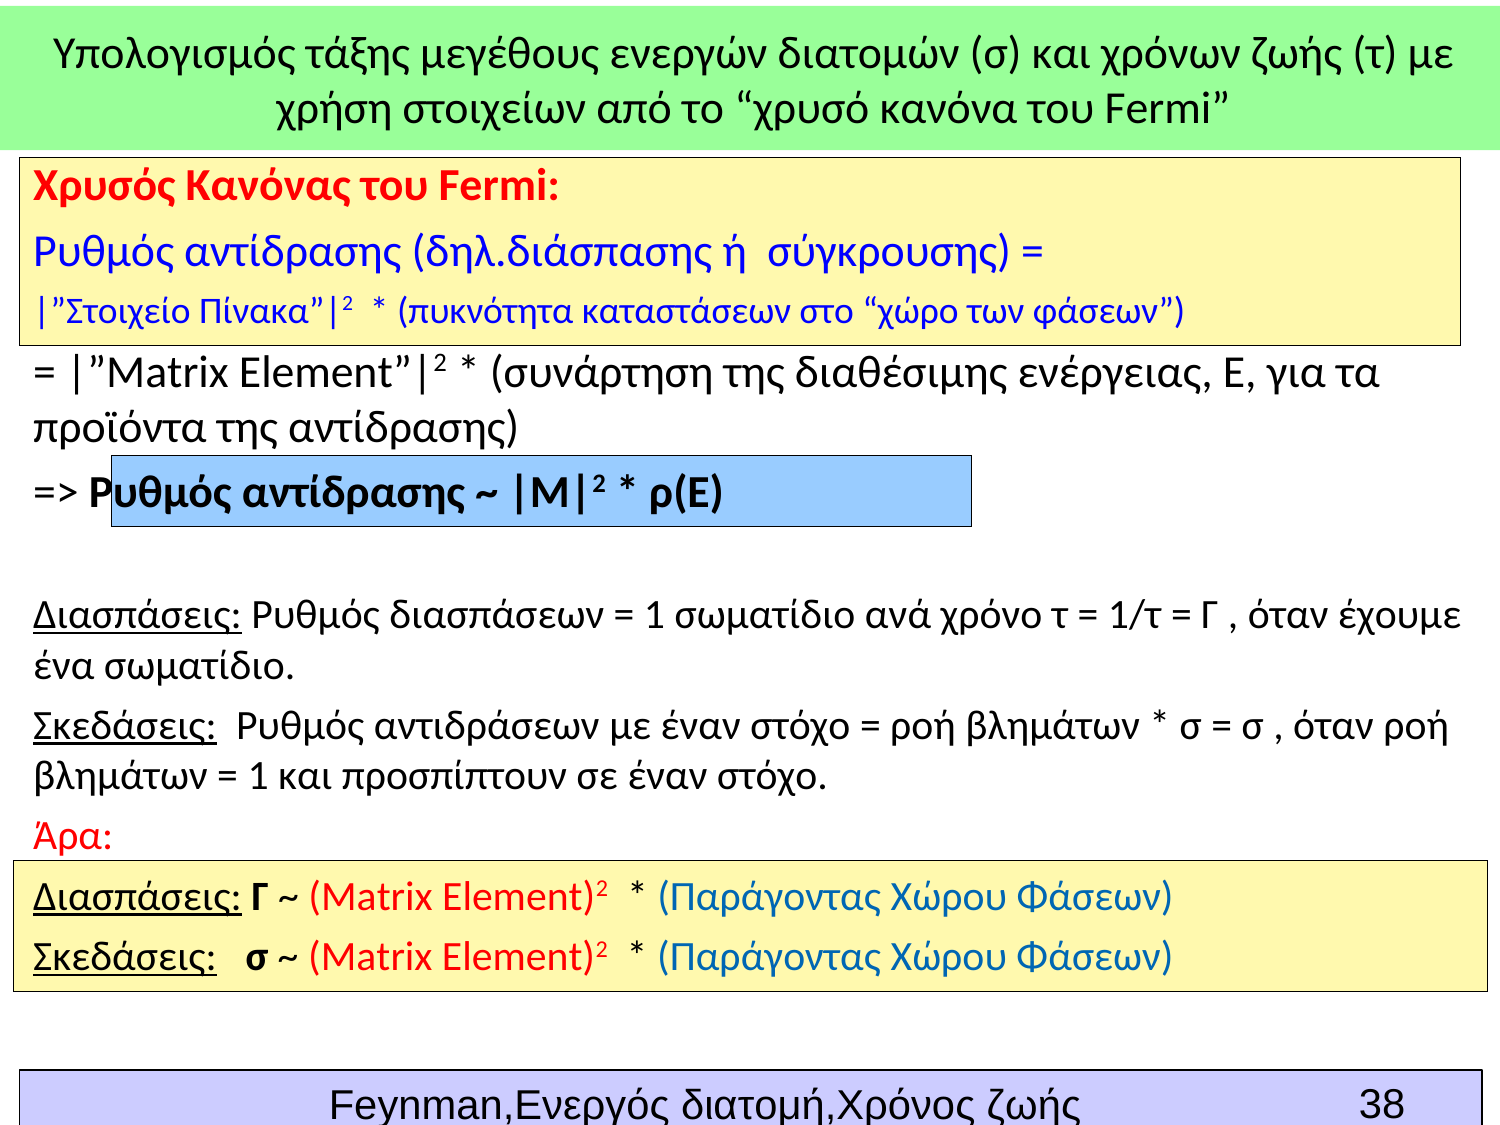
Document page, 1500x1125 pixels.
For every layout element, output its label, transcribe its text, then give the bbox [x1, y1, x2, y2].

text_box Υπολογισμός τάξης μεγέθους ενεργών διατομών (σ) και χρόνων ζωής (τ) με χρήση στοιχείων από το “χρυσό κανόνα του Fermi” [0, 5, 1500, 151]
text_box Χρυσός Κανόνας του Fermi: Ρυθμός αντίδρασης (δηλ.διάσπασης ή σύγκρουσης) = |”Στοιχείο Πίνακα”|2 * (πυκνότητα καταστάσεων στο “χώρο των φάσεων”) = |”Μatrix Element”|2 * (συνάρτηση της διαθέσιμης ενέργειας, E, για τα προϊόντα της αντίδρασης) => Ρυθμός αντίδρασης ~ |Μ|2 * ρ(Ε) Διασπάσεις: Ρυθμός διασπάσεων = 1 σωματίδιο ανά χρόνο τ = 1/τ = Γ , όταν έχουμε ένα σωματίδιο. Σκεδάσεις: Ρυθμός αντιδράσεων με έναν στόχο = ροή βλημάτων * σ = σ , όταν ροή βλημάτων = 1 και προσπίπτουν σε έναν στόχο. Άρα: Διασπάσεις: Γ ~ (Matrix Element)2 * (Παράγοντας Χώρου Φάσεων) Σκεδάσεις: σ ~ (Matrix Element)2 * (Παράγοντας Χώρου Φάσεων) [18, 147, 1500, 581]
text_box [13, 860, 1488, 992]
